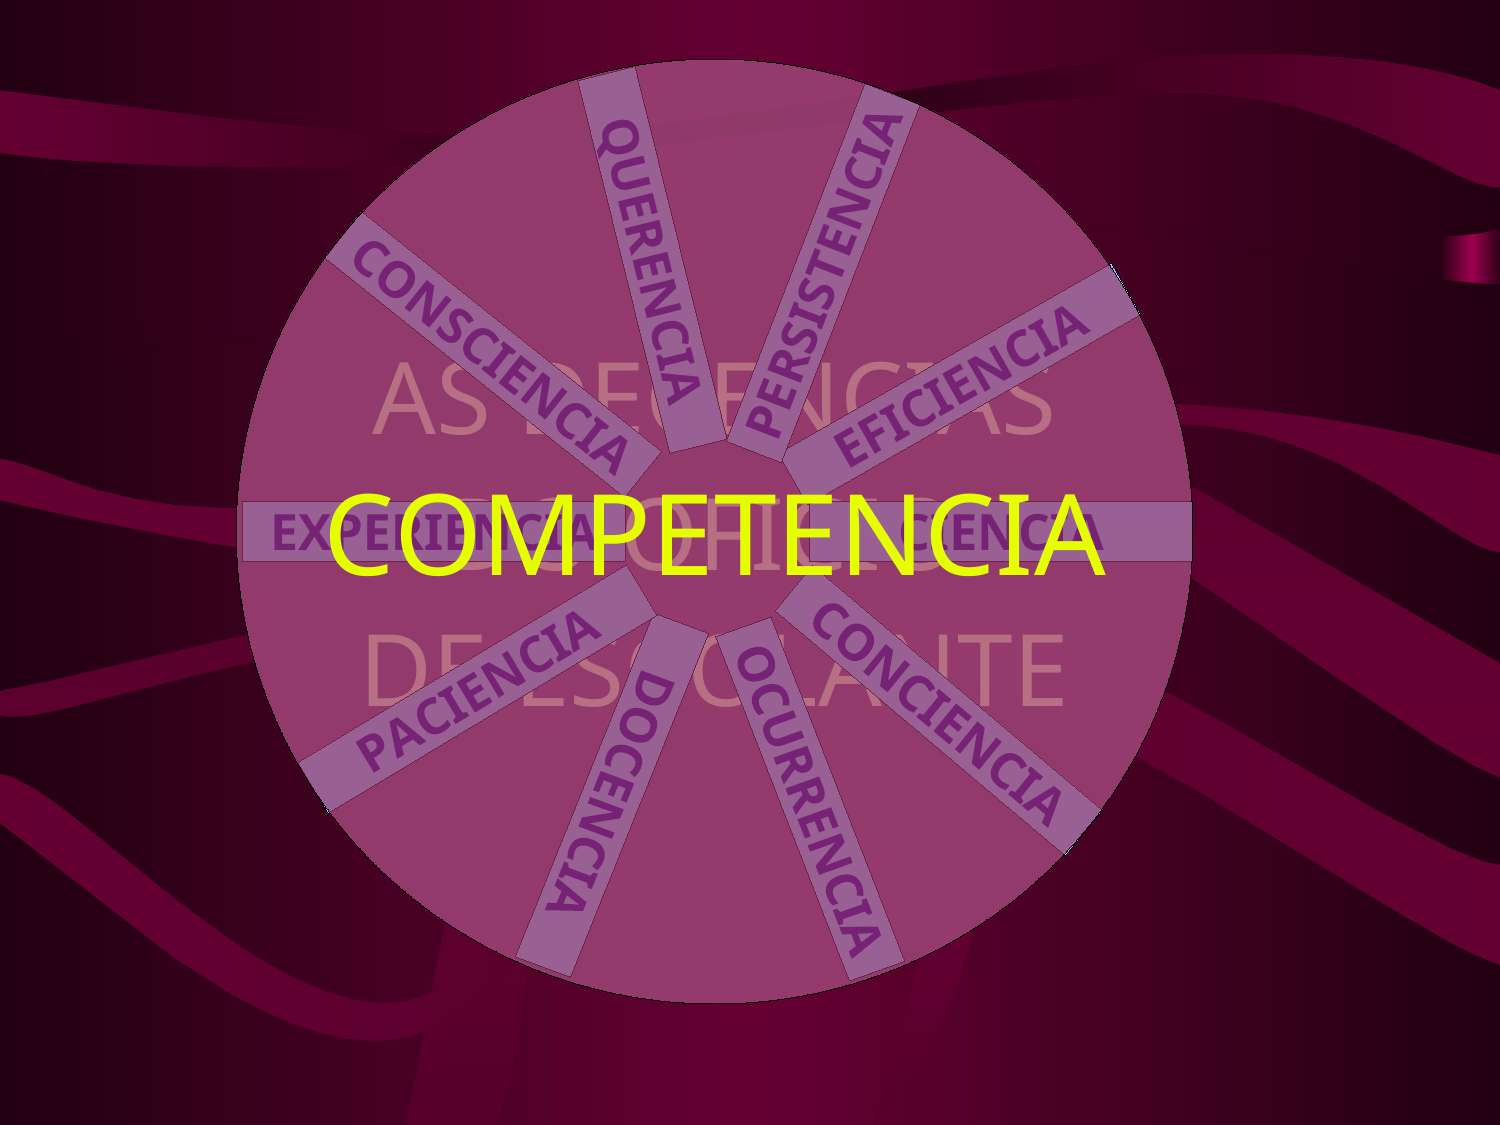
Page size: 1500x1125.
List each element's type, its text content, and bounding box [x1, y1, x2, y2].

text_box COMPETENCIA [236, 59, 1193, 1004]
